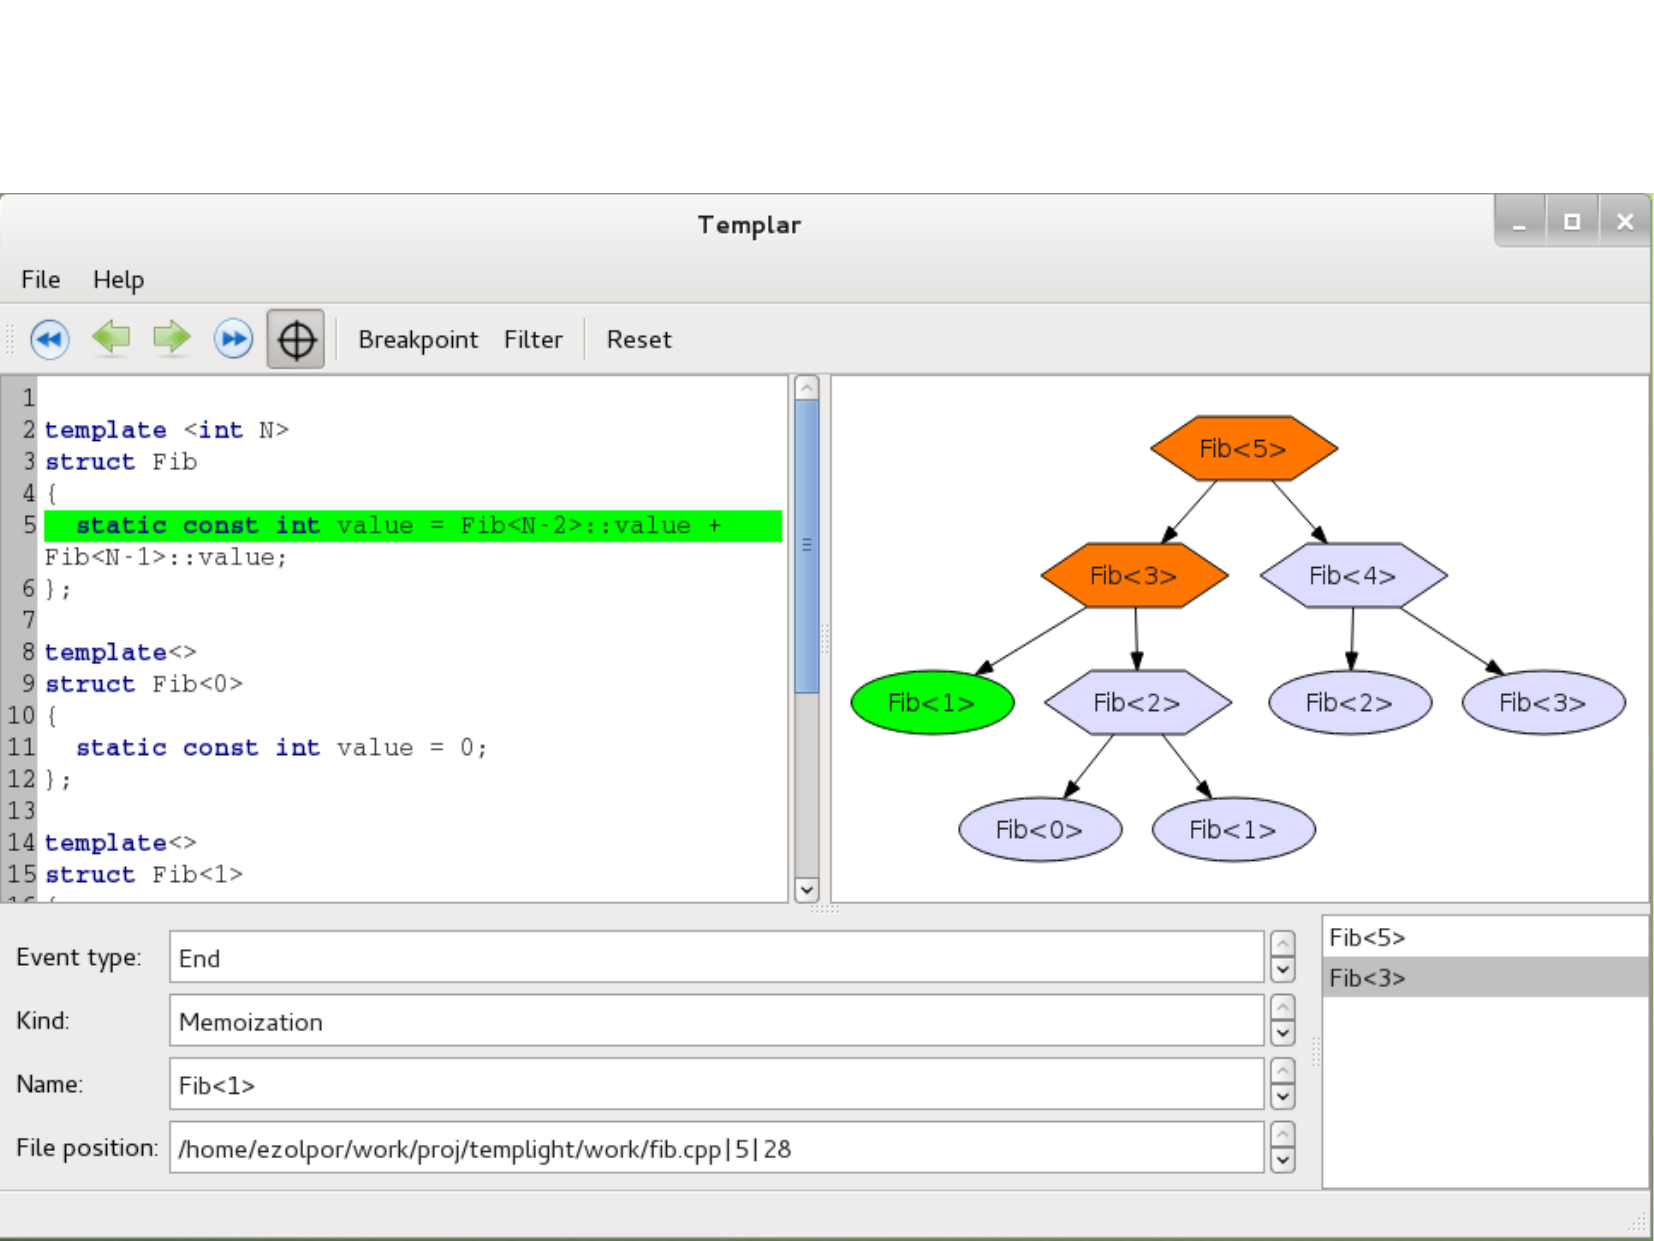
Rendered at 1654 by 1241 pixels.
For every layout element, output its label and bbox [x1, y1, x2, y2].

picture [0, 193, 1654, 1241]
